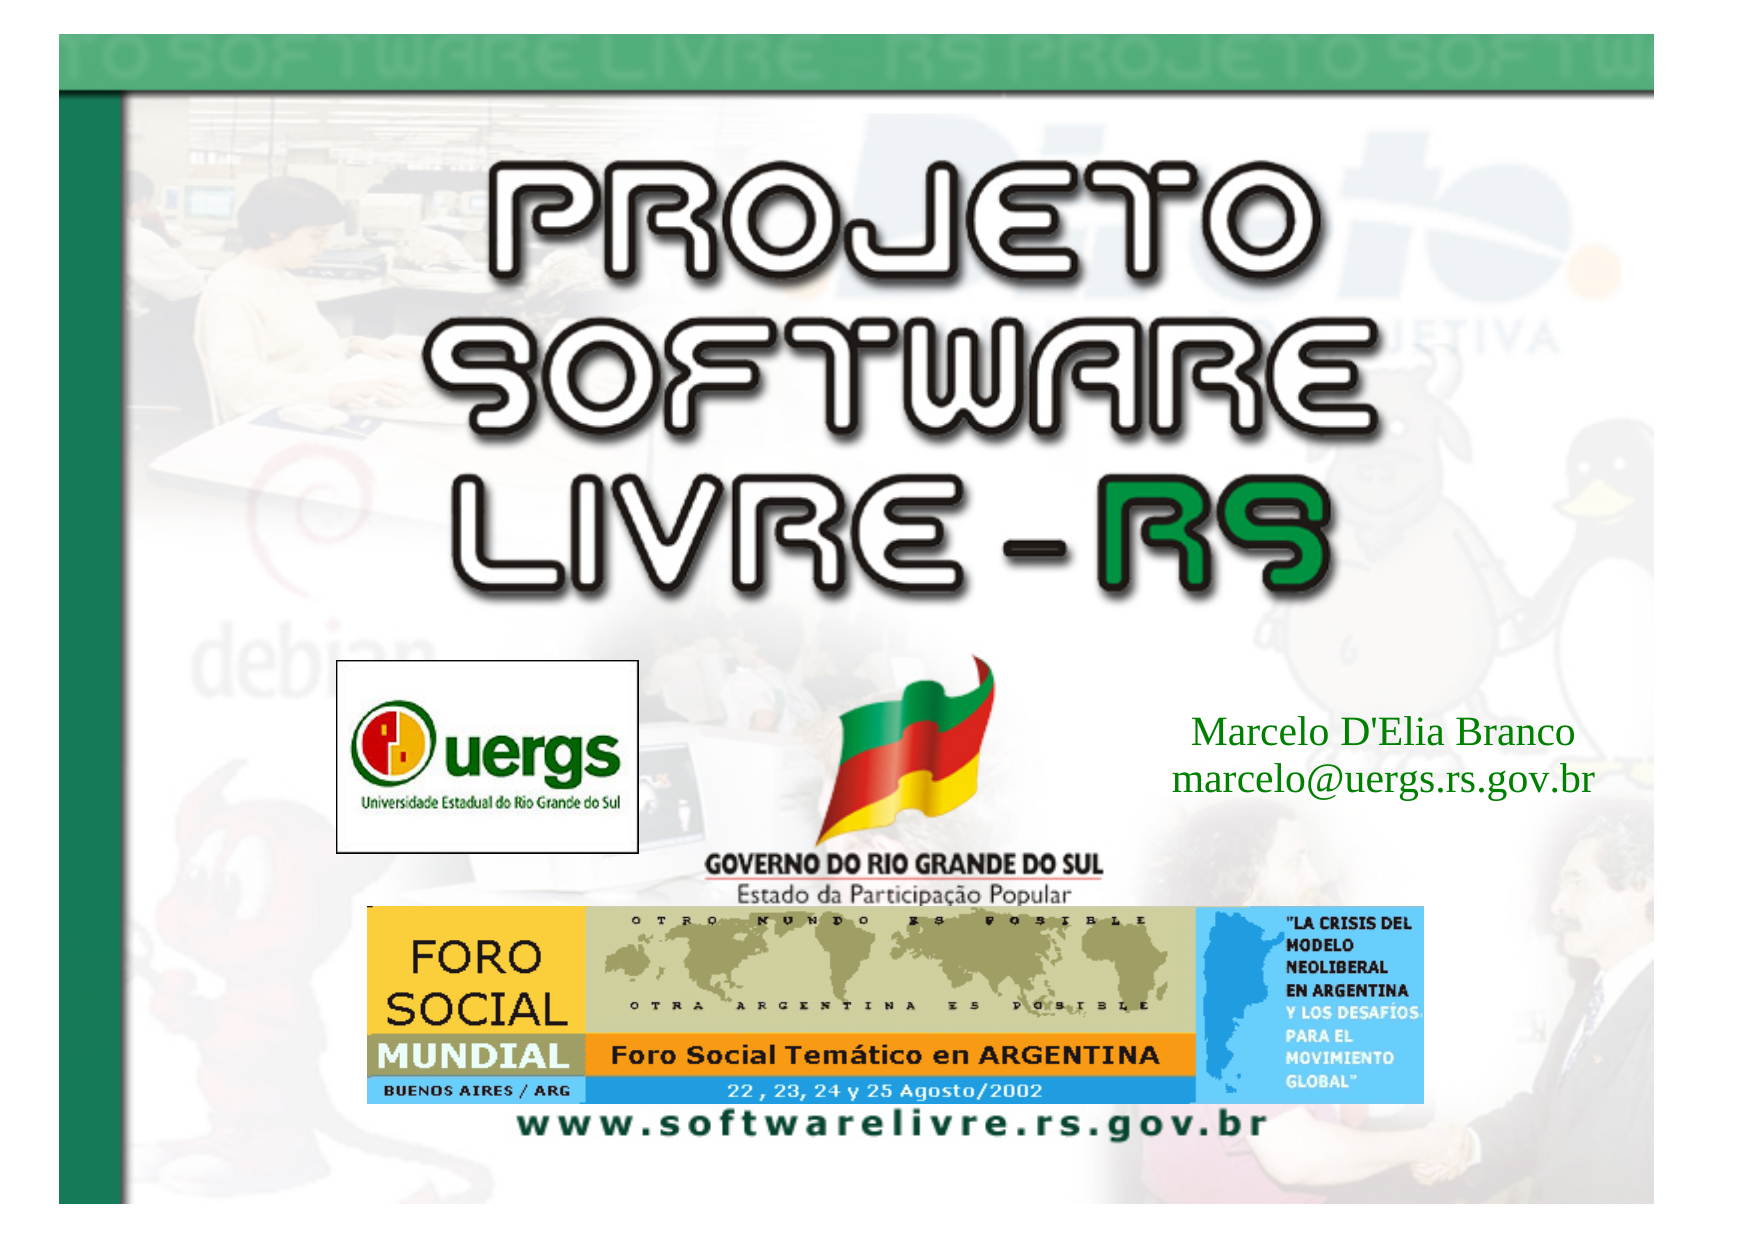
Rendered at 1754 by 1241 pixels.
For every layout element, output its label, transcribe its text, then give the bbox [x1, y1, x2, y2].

picture [59, 34, 1654, 1204]
text_box Marcelo D'Elia Branco marcelo@uergs.rs.gov.br [1171, 708, 1596, 802]
